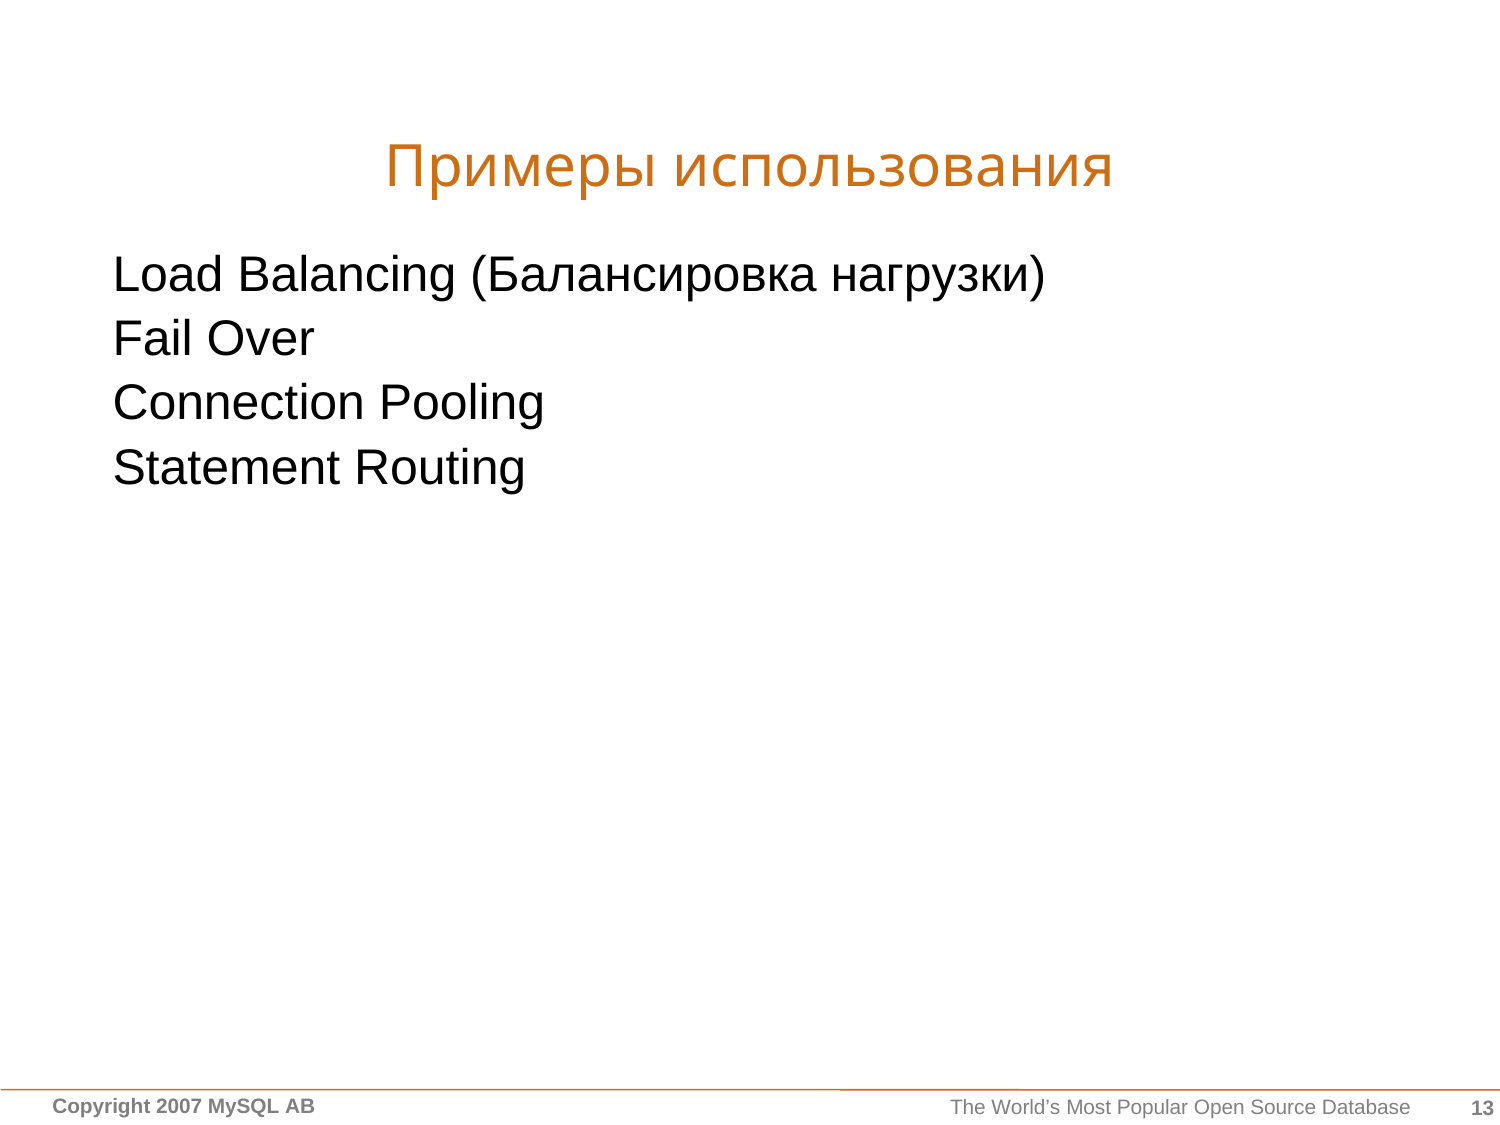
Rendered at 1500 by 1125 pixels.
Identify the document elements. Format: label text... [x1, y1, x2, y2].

list Load Balancing (Балансировка нагрузки) Fail Over Connection Pooling Statement Routing [112, 249, 1388, 1113]
title Примеры использования [0, 87, 1500, 225]
